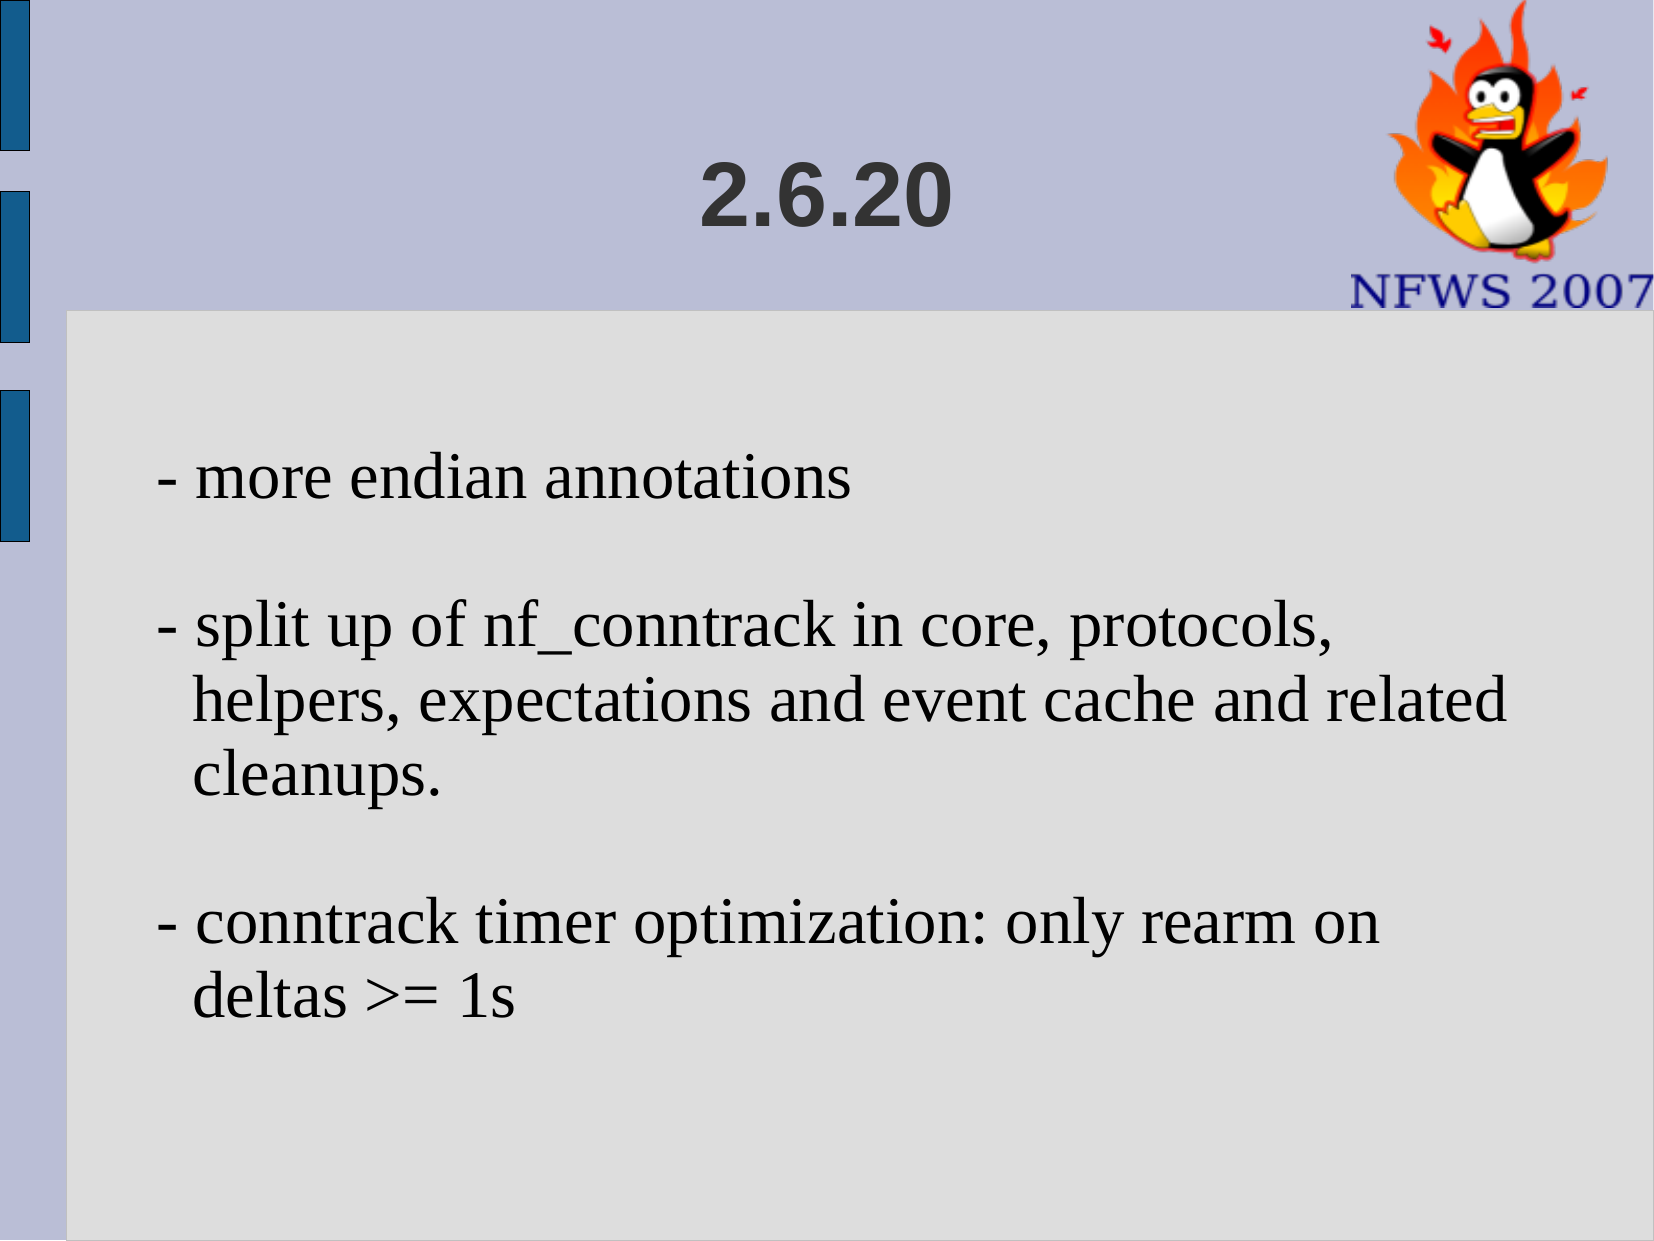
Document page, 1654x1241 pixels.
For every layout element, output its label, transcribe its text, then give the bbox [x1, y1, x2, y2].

subtitle - more endian annotations - split up of nf_conntrack in core, protocols, helpers, expectations and event cache and related cleanups. - conntrack timer optimization: only rearm on deltas >= 1s [121, 352, 1534, 1119]
picture [1351, 0, 1654, 308]
title 2.6.20 [121, 98, 1351, 291]
